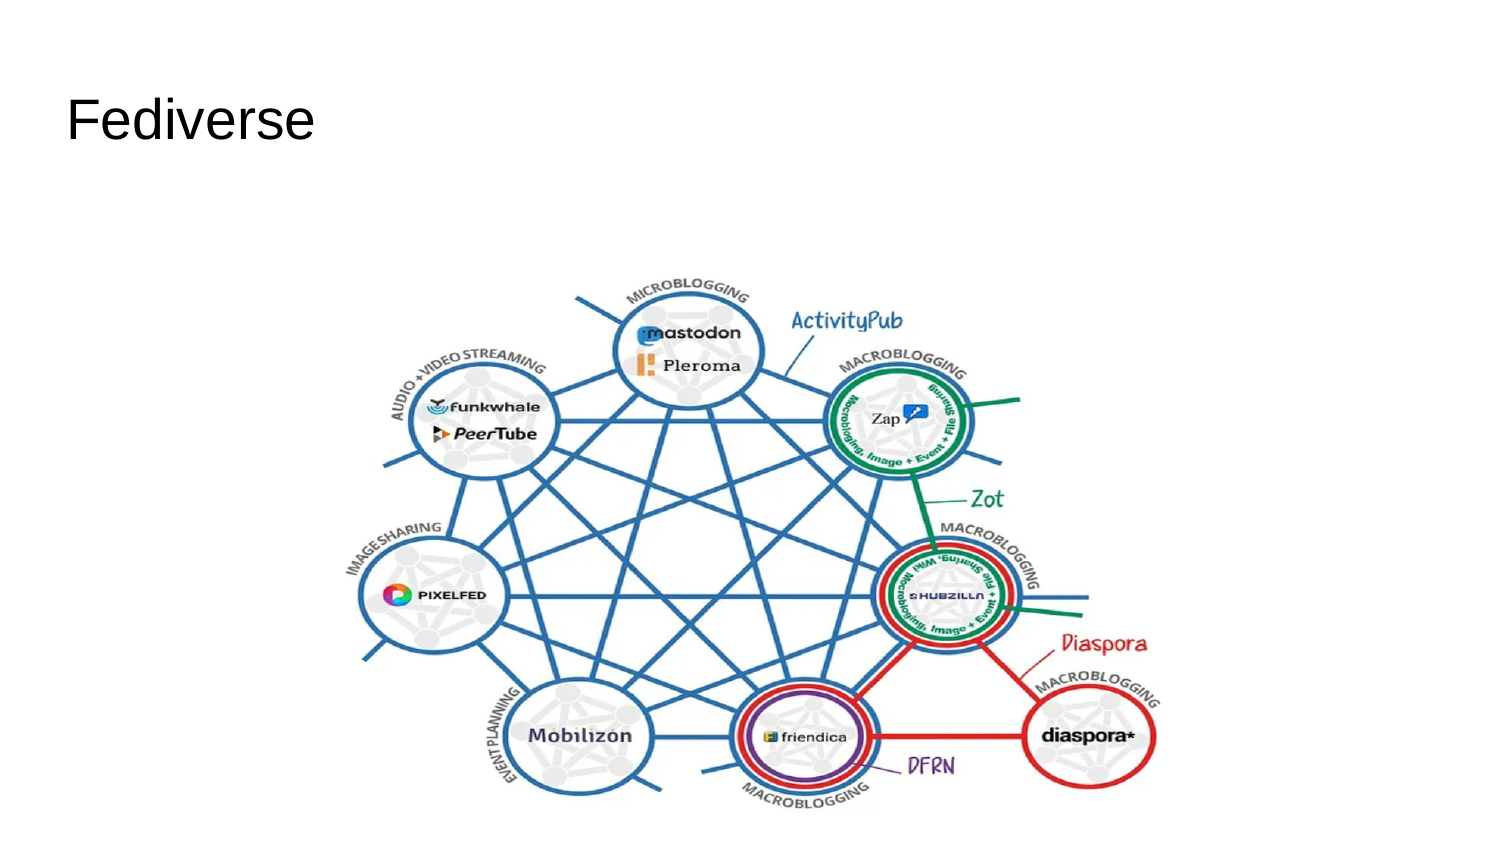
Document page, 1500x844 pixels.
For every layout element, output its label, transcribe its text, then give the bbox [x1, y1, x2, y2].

picture [315, 187, 1188, 844]
title Fediverse [51, 72, 1449, 167]
